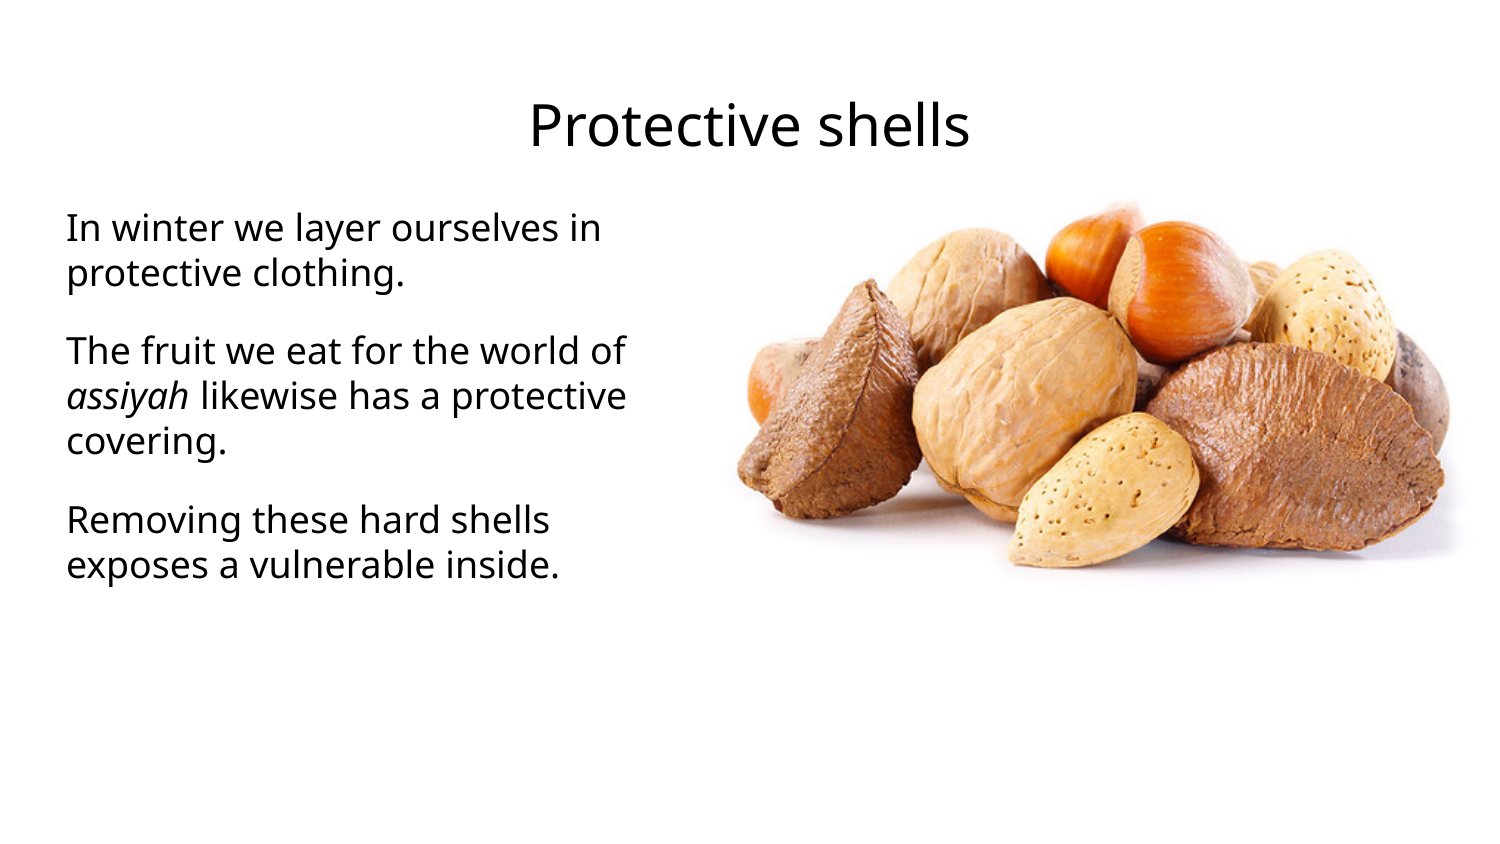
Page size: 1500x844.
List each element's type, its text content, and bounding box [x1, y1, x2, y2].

title Protective shells [51, 72, 1449, 167]
picture [723, 191, 1475, 589]
list In winter we layer ourselves in protective clothing. The fruit we eat for the world of assiyah likewise has a protective covering. Removing these hard shells exposes a vulnerable inside. [51, 189, 698, 750]
